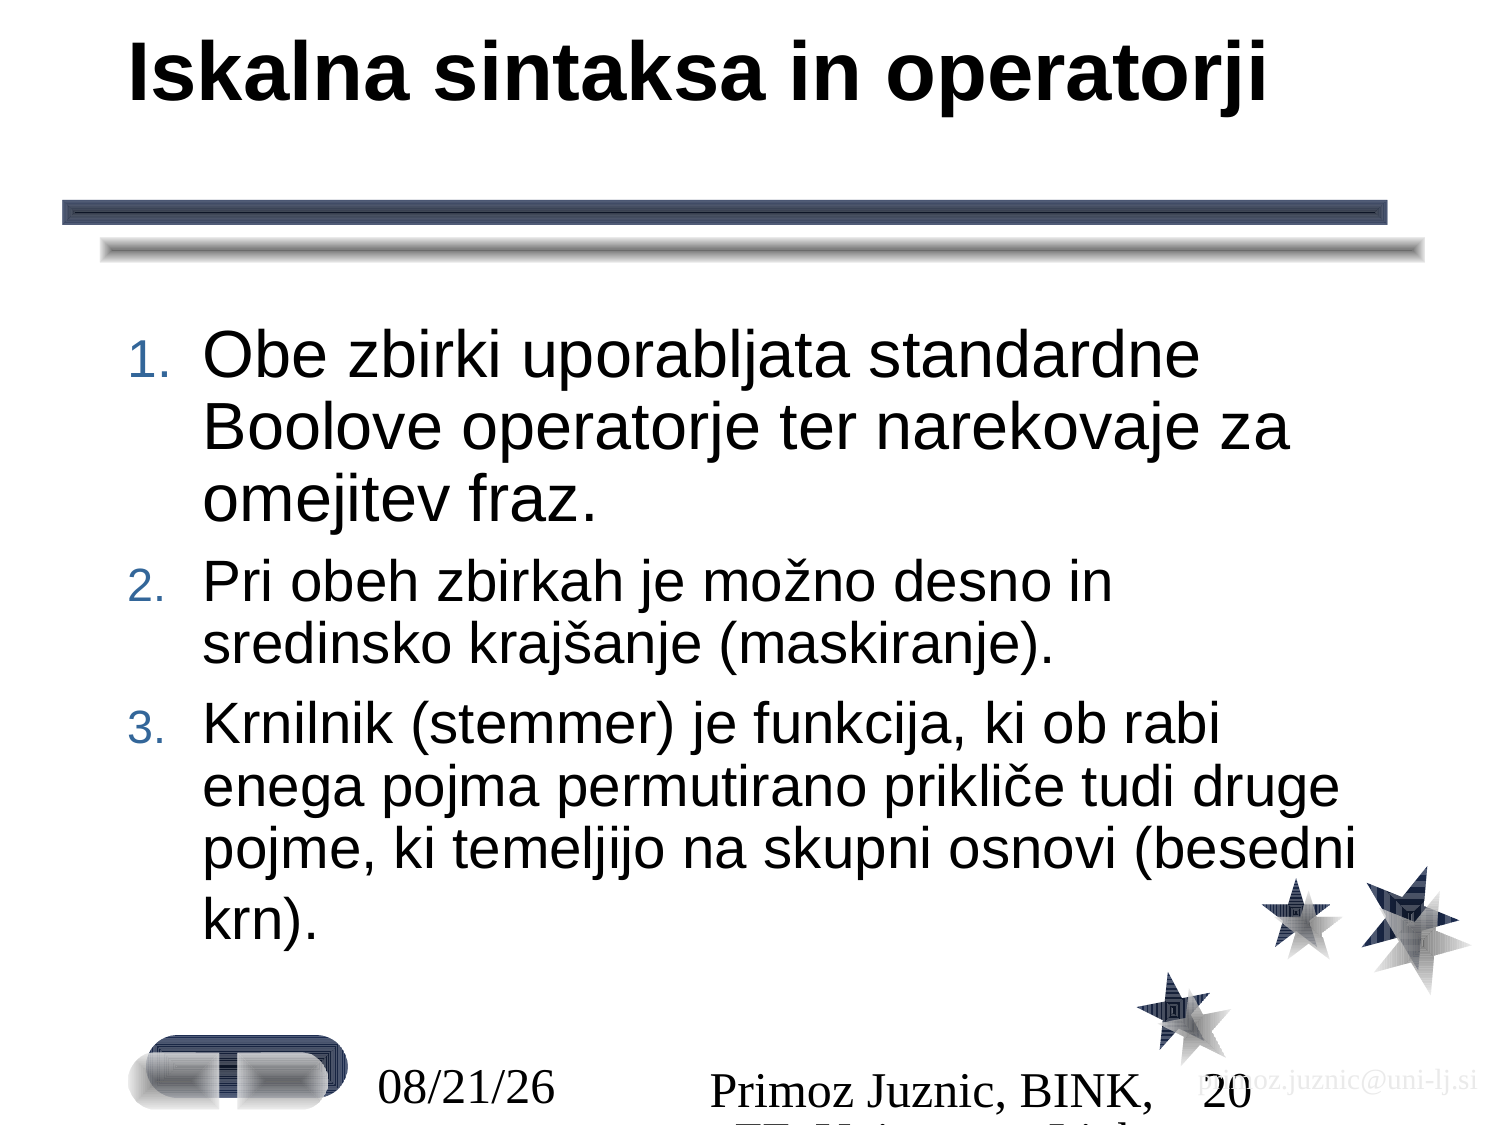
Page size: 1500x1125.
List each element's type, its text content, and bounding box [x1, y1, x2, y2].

list Obe zbirki uporabljata standardne Boolove operatorje ter narekovaje za omejitev fraz. Pri obeh zbirkah je možno desno in sredinsko krajšanje (maskiranje). Krnilnik (stemmer) je funkcija, ki ob rabi enega pojma permutirano prikliče tudi druge pojme, ki temeljijo na skupni osnovi (besedni krn). [112, 312, 1388, 988]
title Iskalna sintaksa in operatorji [112, 9, 1388, 225]
